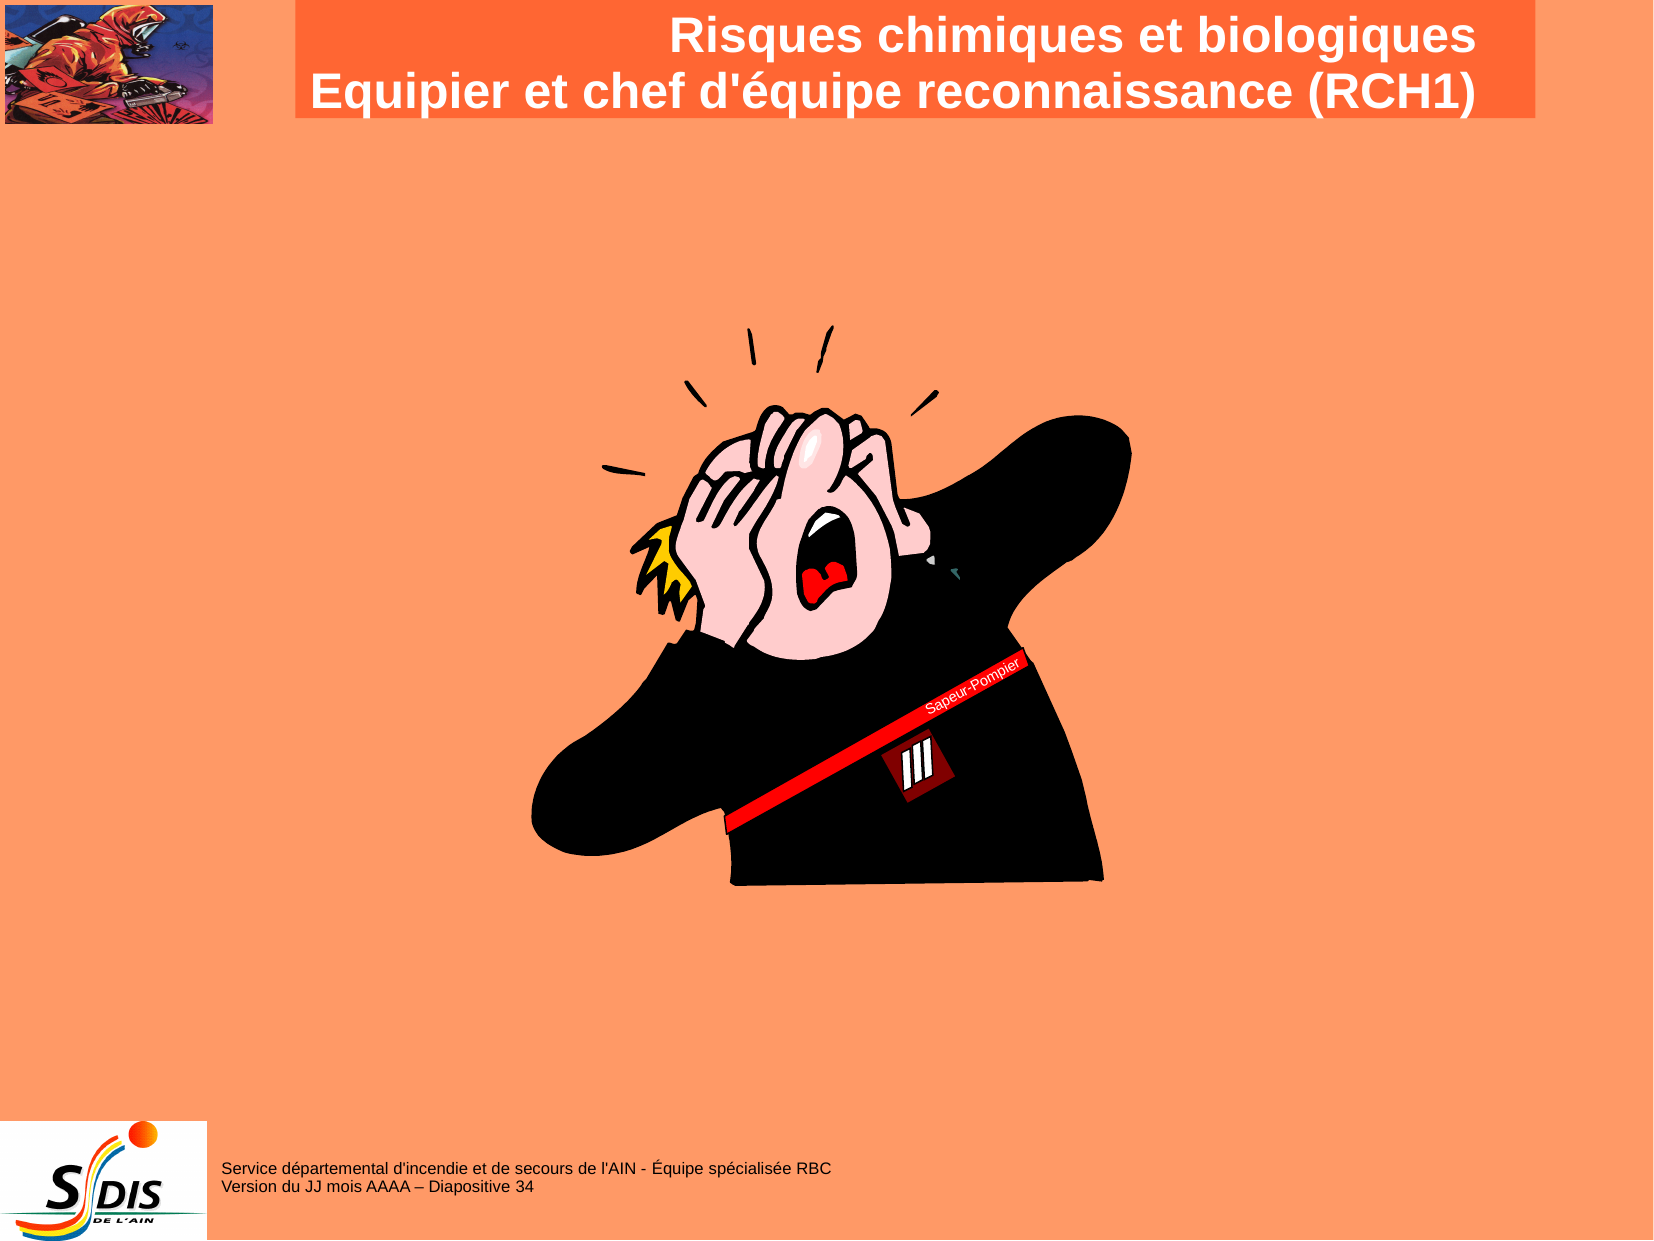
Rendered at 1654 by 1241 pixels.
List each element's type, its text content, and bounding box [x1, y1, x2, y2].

text_box [816, 325, 834, 373]
picture [5, 5, 213, 124]
text_box Sapeur-Pompier [905, 640, 1040, 733]
text_box [531, 405, 1132, 886]
text_box [684, 380, 707, 408]
text_box [601, 465, 646, 477]
text_box [910, 390, 939, 417]
picture [0, 1121, 207, 1241]
text_box [747, 328, 757, 366]
